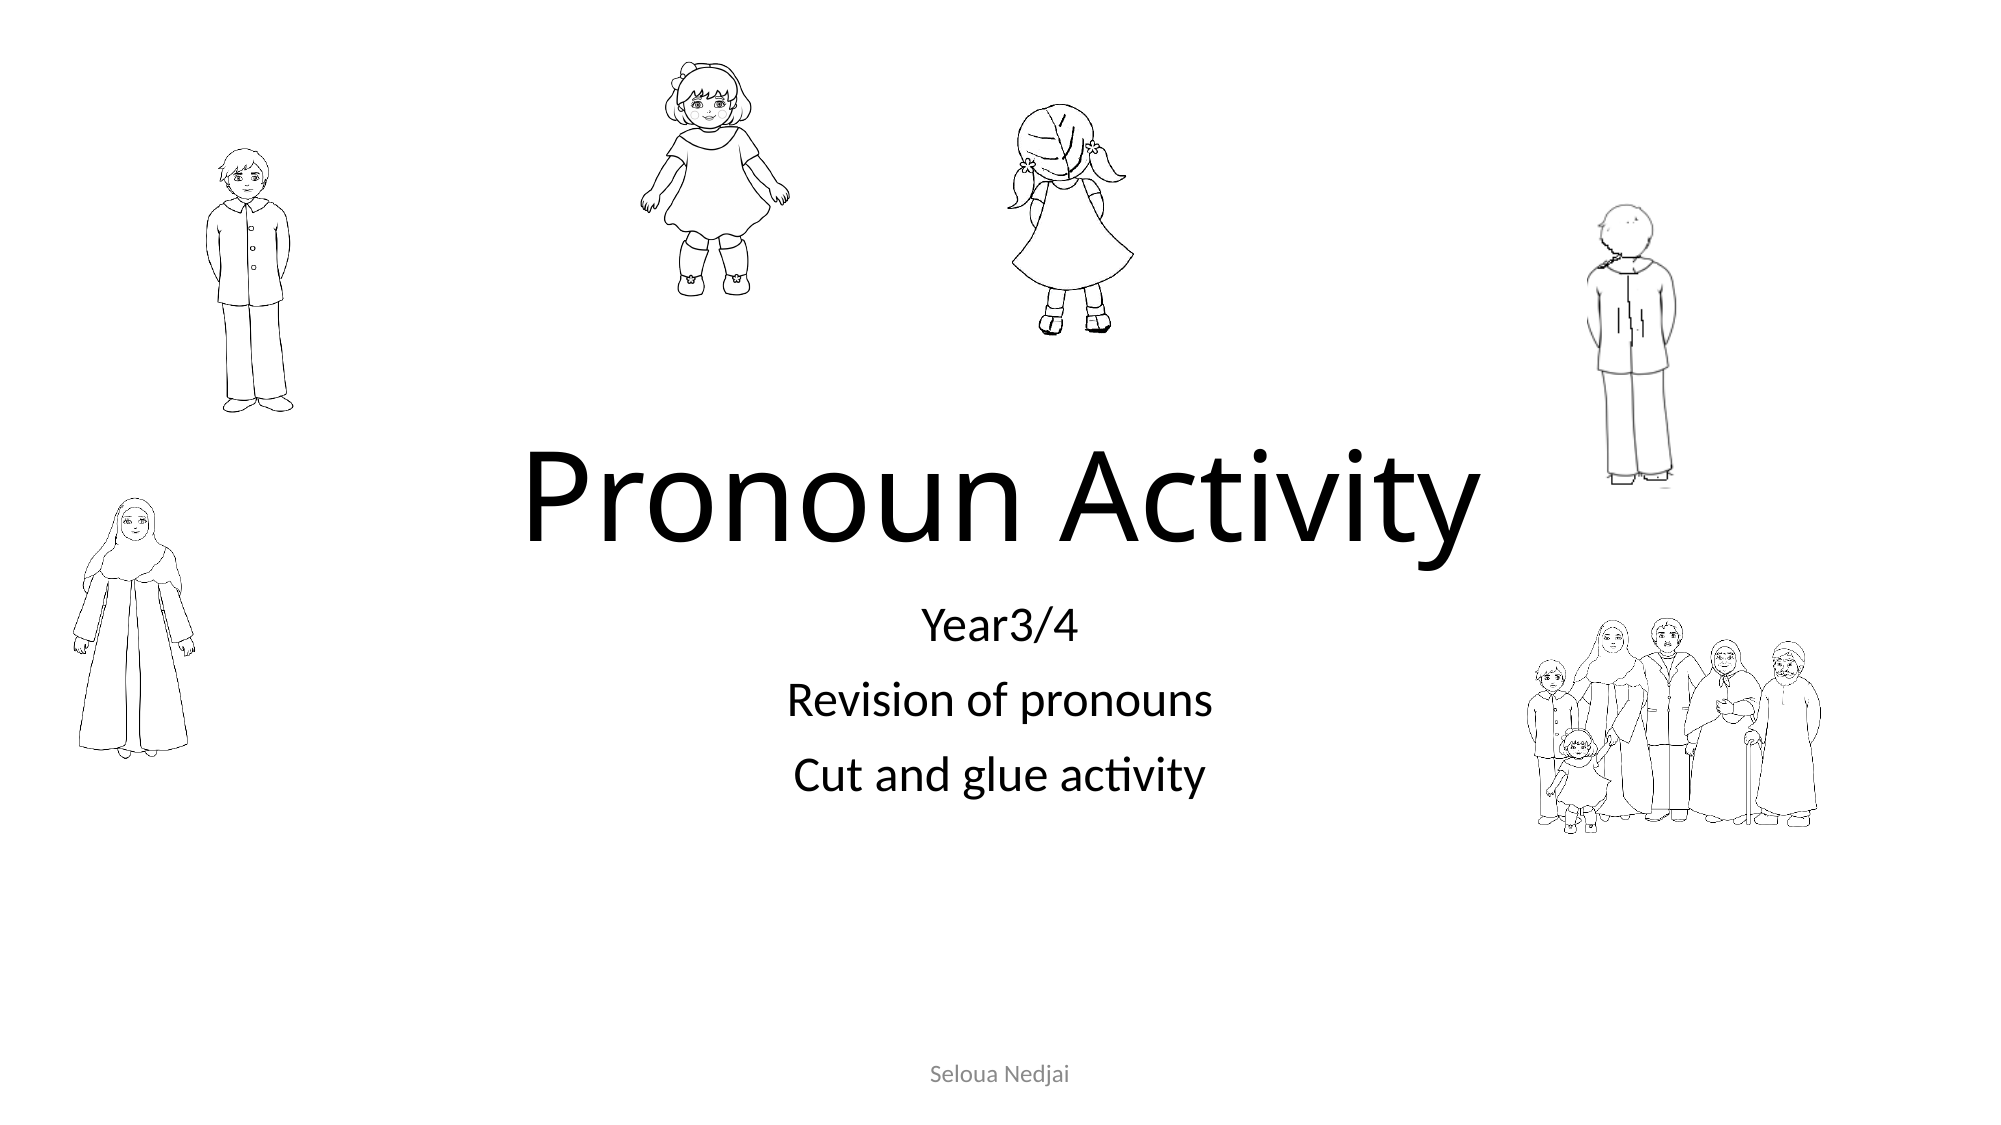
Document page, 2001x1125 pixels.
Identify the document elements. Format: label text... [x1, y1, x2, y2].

title Pronoun Activity [249, 184, 1750, 576]
picture [1587, 202, 1702, 501]
picture [69, 482, 198, 772]
picture [200, 142, 300, 426]
picture [999, 92, 1152, 352]
picture [636, 50, 796, 303]
picture [1523, 614, 1824, 837]
text_box Seloua Nedjai [662, 1042, 1338, 1103]
subtitle Year3/4 Revision of pronouns Cut and glue activity [249, 590, 1750, 863]
